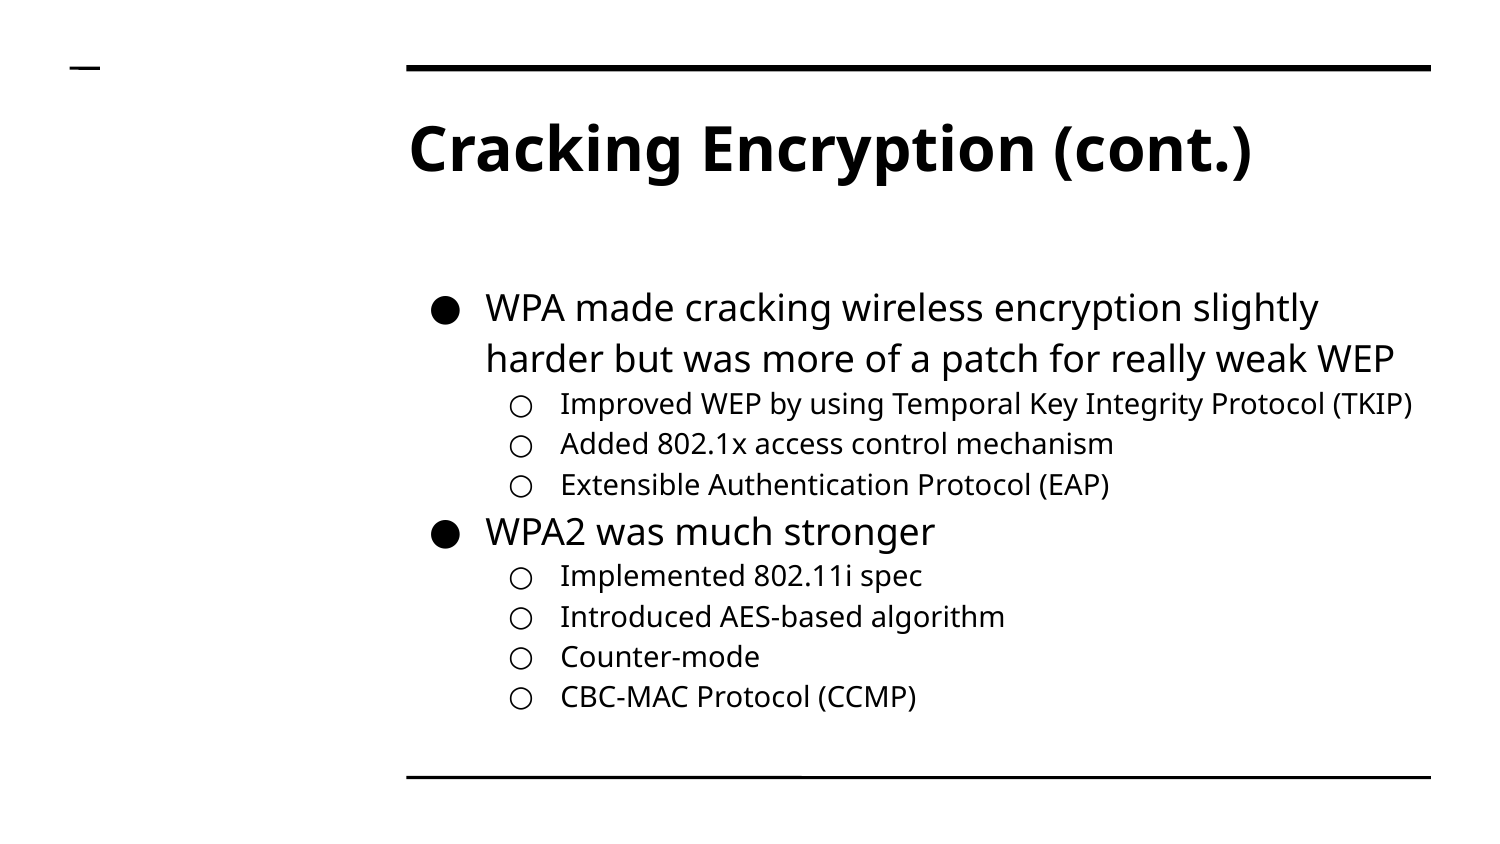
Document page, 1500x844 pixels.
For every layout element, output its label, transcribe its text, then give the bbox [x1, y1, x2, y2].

list WPA made cracking wireless encryption slightly harder but was more of a patch for really weak WEP Improved WEP by using Temporal Key Integrity Protocol (TKIP) Added 802.1x access control mechanism Extensible Authentication Protocol (EAP) WPA2 was much stronger Implemented 802.11i spec Introduced AES-based algorithm Counter-mode CBC-MAC Protocol (CCMP) [395, 261, 1433, 755]
title Cracking Encryption (cont.) [393, 94, 1431, 199]
